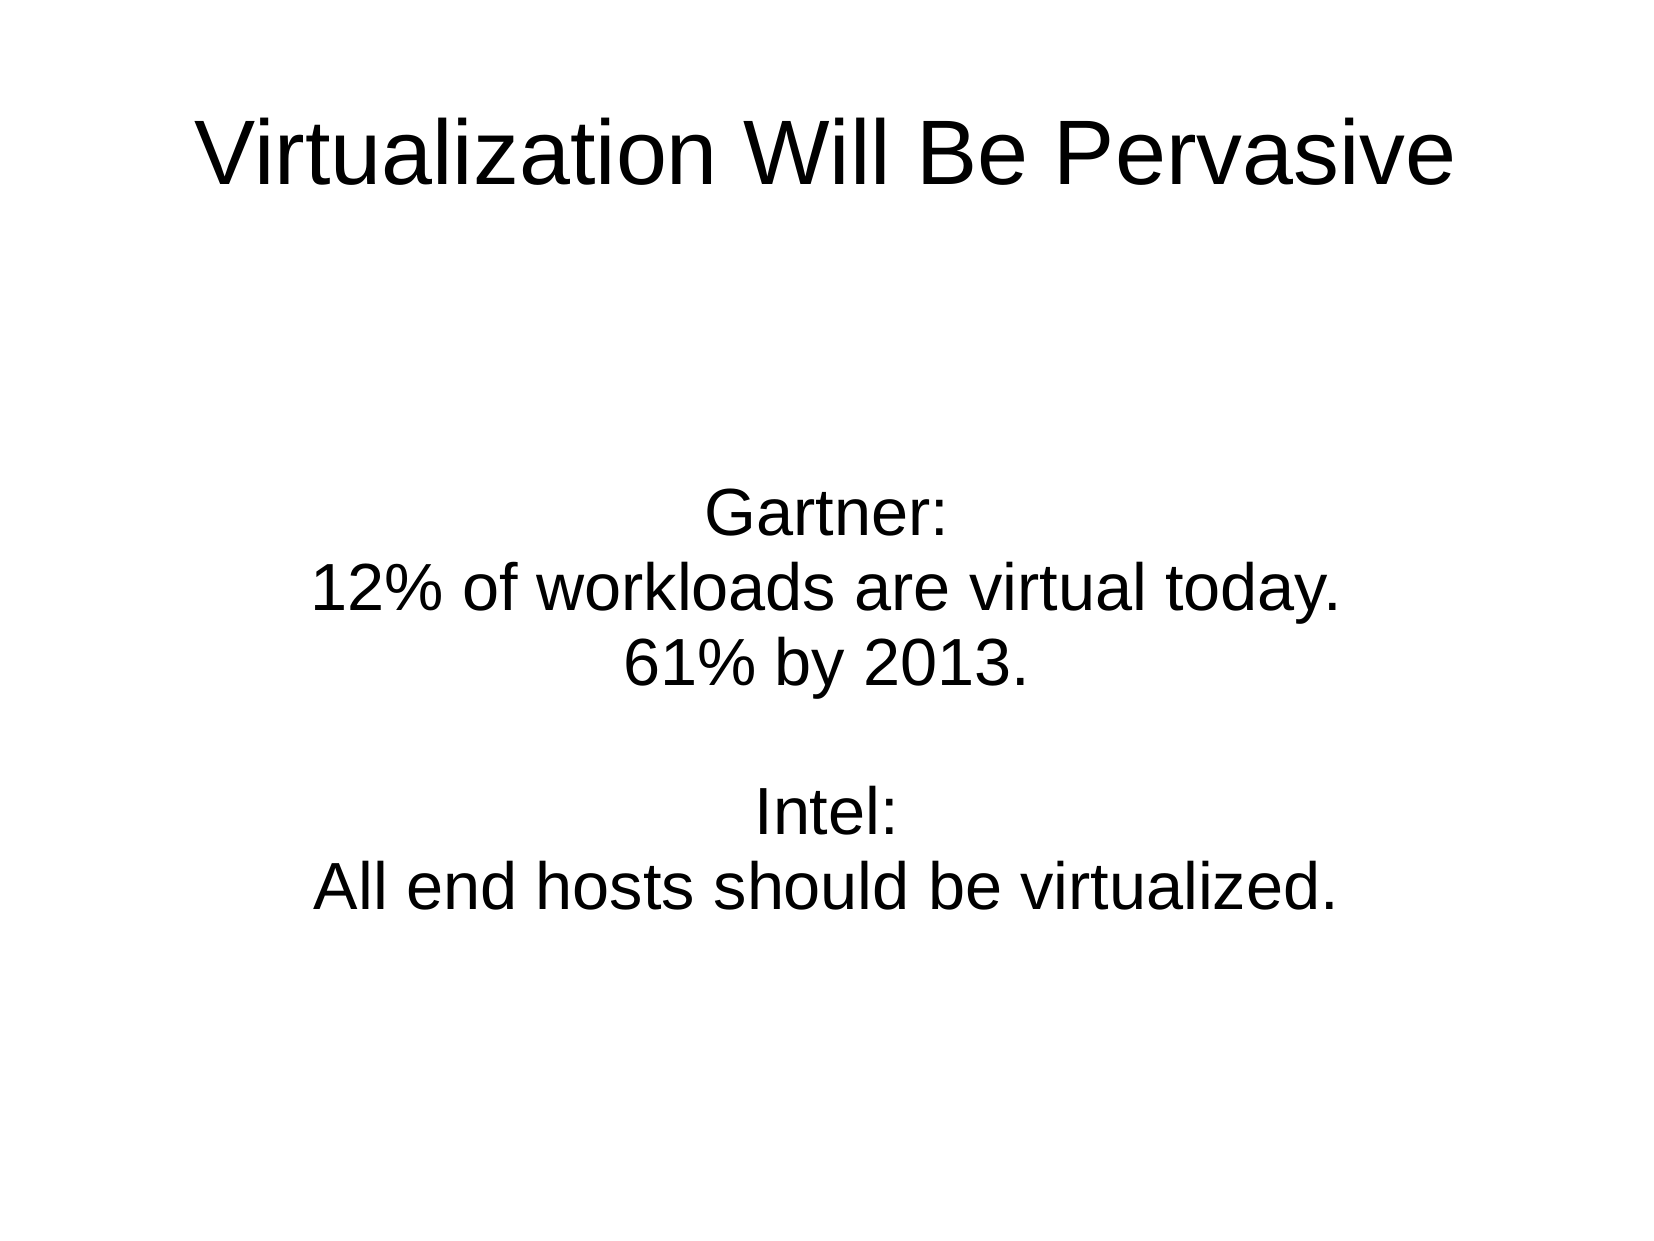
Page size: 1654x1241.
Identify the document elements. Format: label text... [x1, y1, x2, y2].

subtitle Gartner: 12% of workloads are virtual today. 61% by 2013. Intel: All end hosts should be virtualized. [82, 297, 1571, 1102]
title Virtualization Will Be Pervasive [82, 56, 1571, 250]
